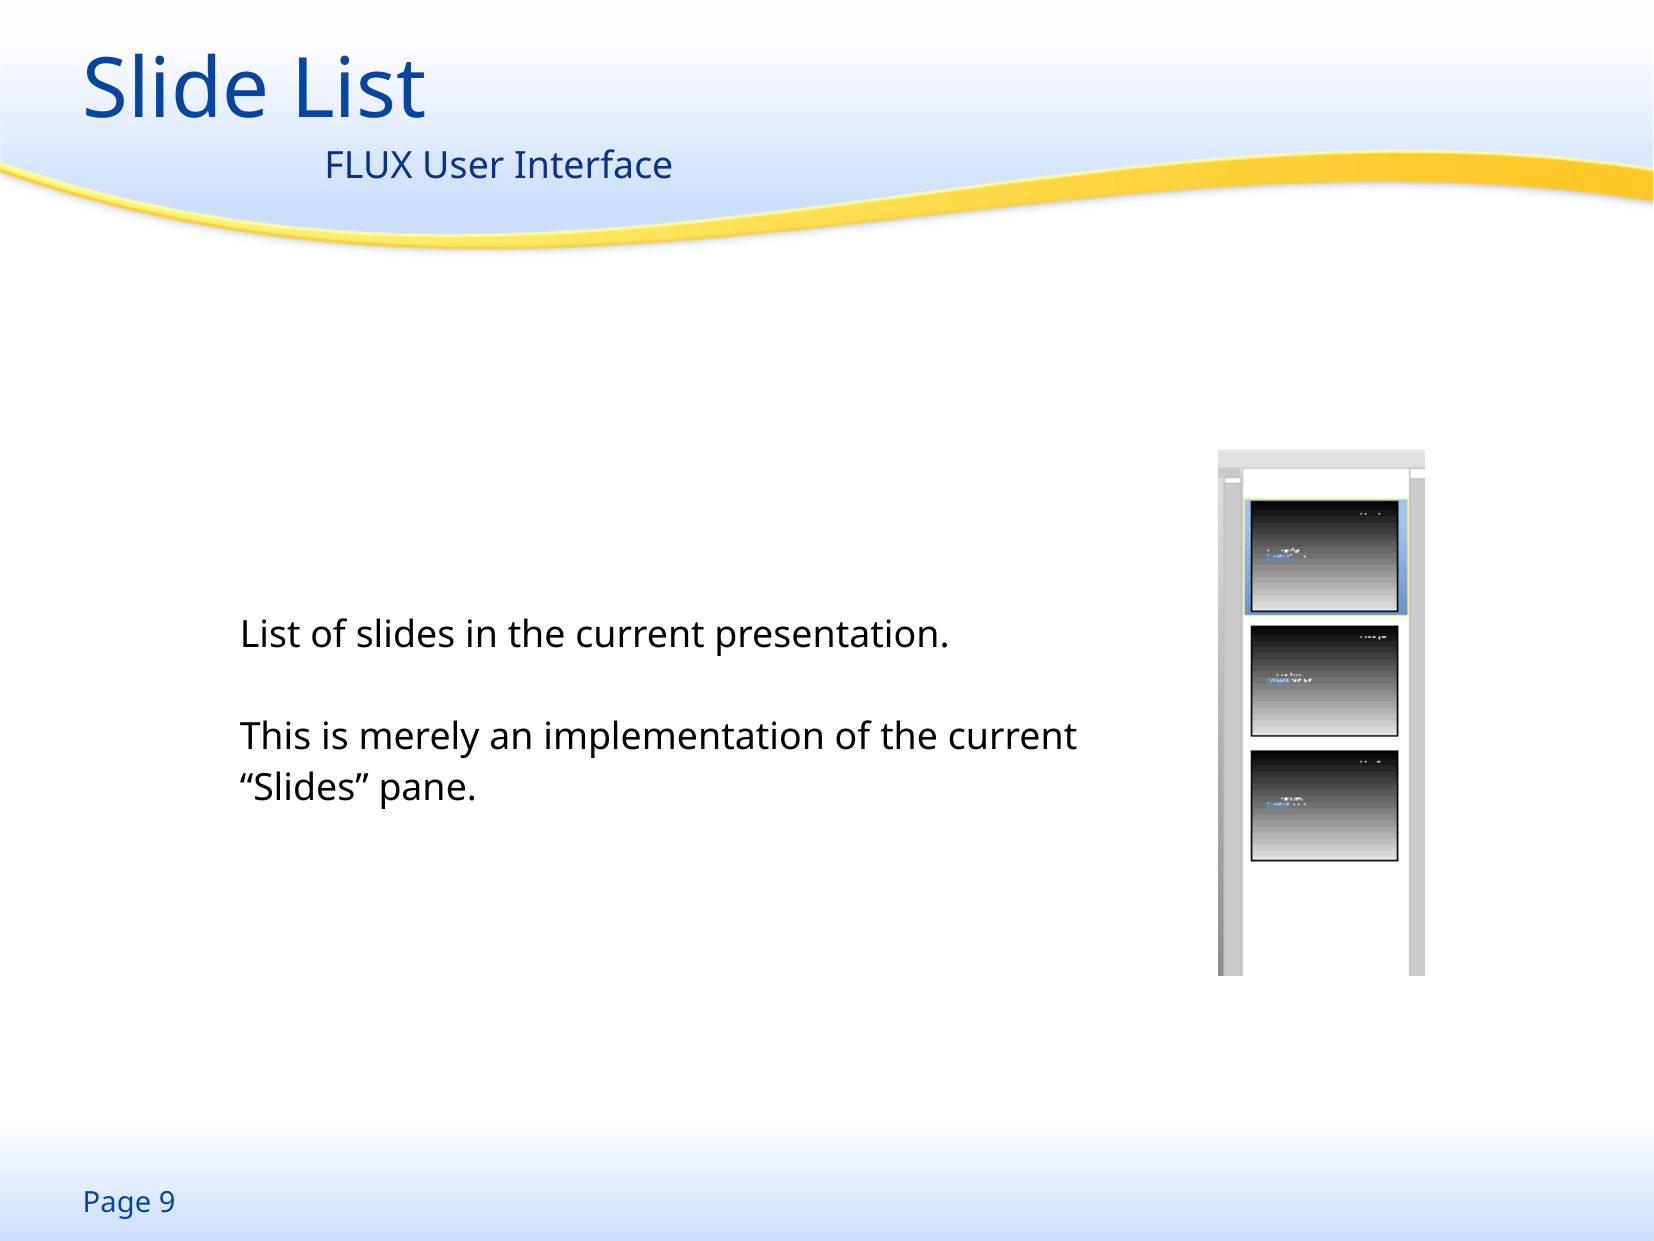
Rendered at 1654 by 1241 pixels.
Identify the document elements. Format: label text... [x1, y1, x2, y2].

picture [1218, 450, 1426, 976]
text_box FLUX User Interface [82, 134, 916, 195]
picture [0, 0, 1654, 259]
title Slide List [82, 23, 1565, 148]
text_box List of slides in the current presentation. This is merely an implementation of the current “Slides” pane. [225, 600, 1163, 796]
